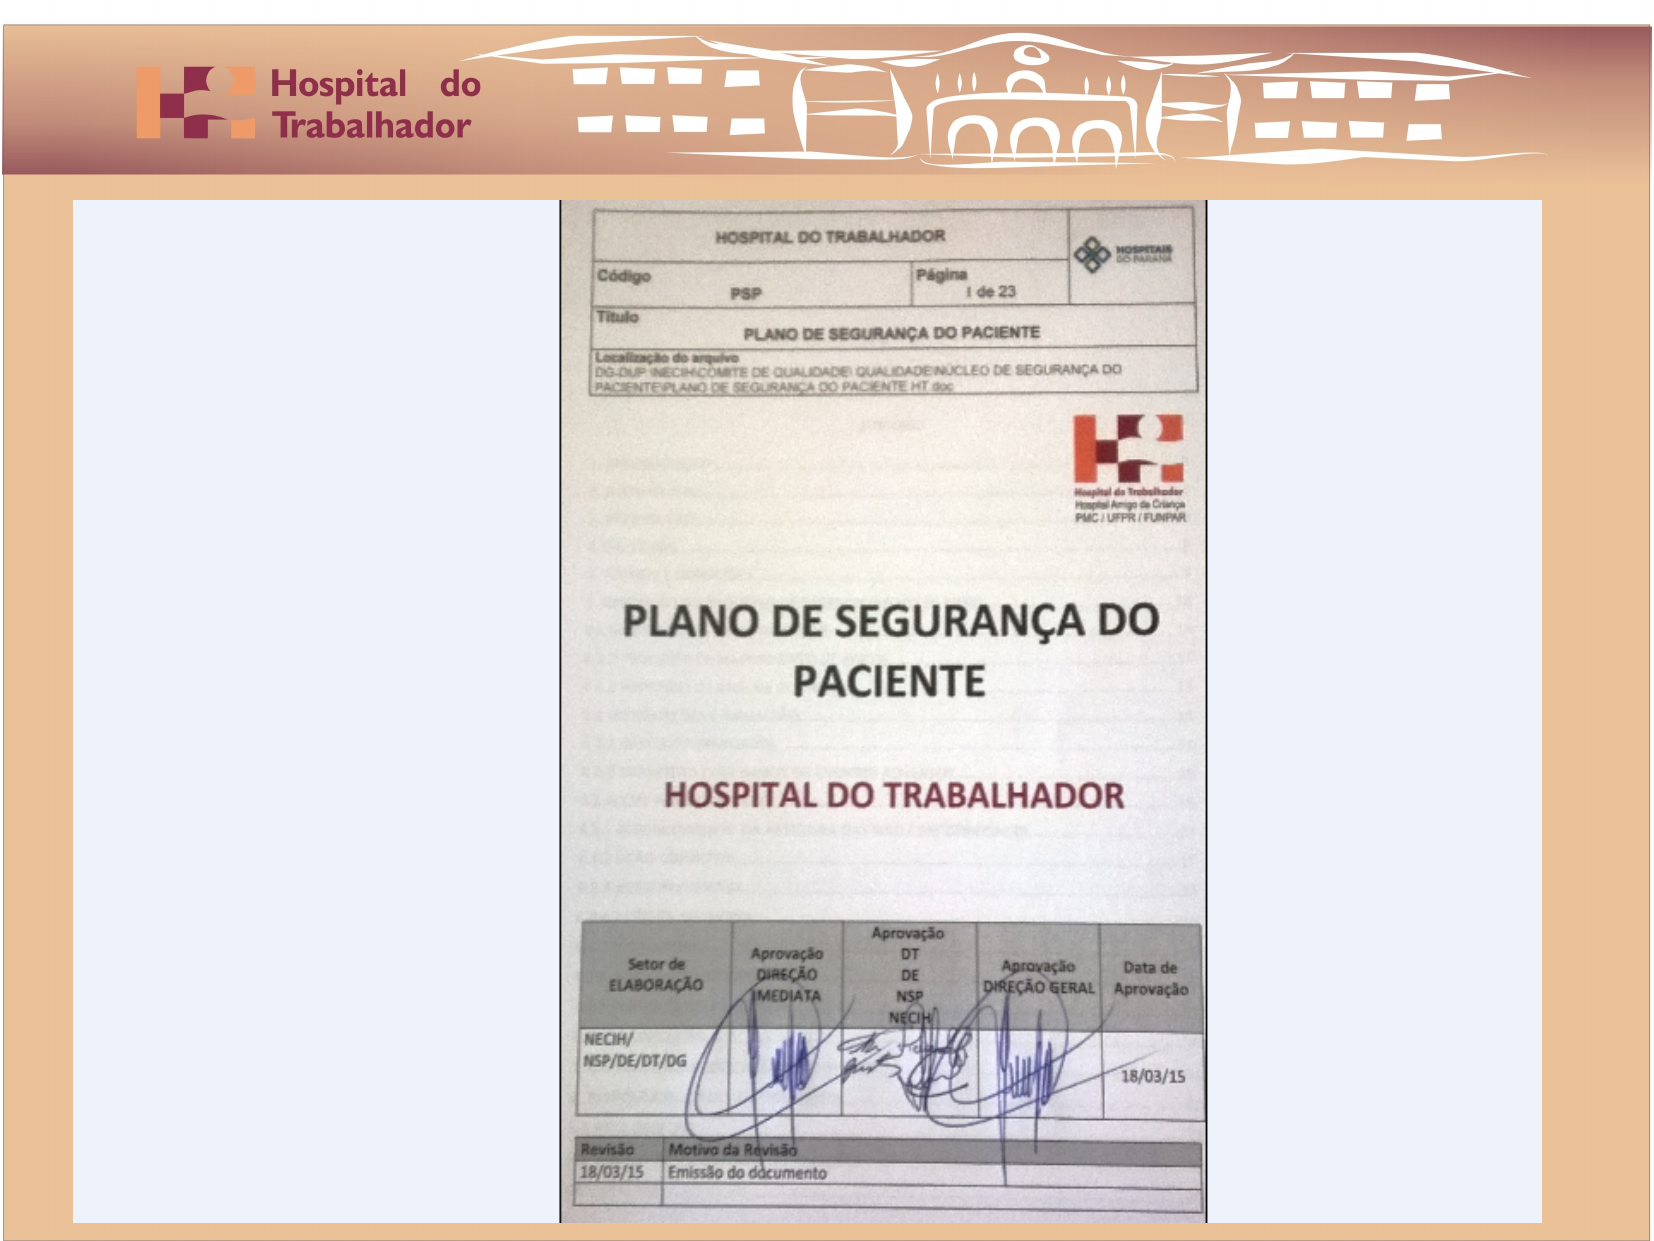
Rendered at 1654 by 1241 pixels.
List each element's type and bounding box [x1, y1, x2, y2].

text_box [1402, 154, 1433, 200]
picture [0, 0, 1654, 1241]
